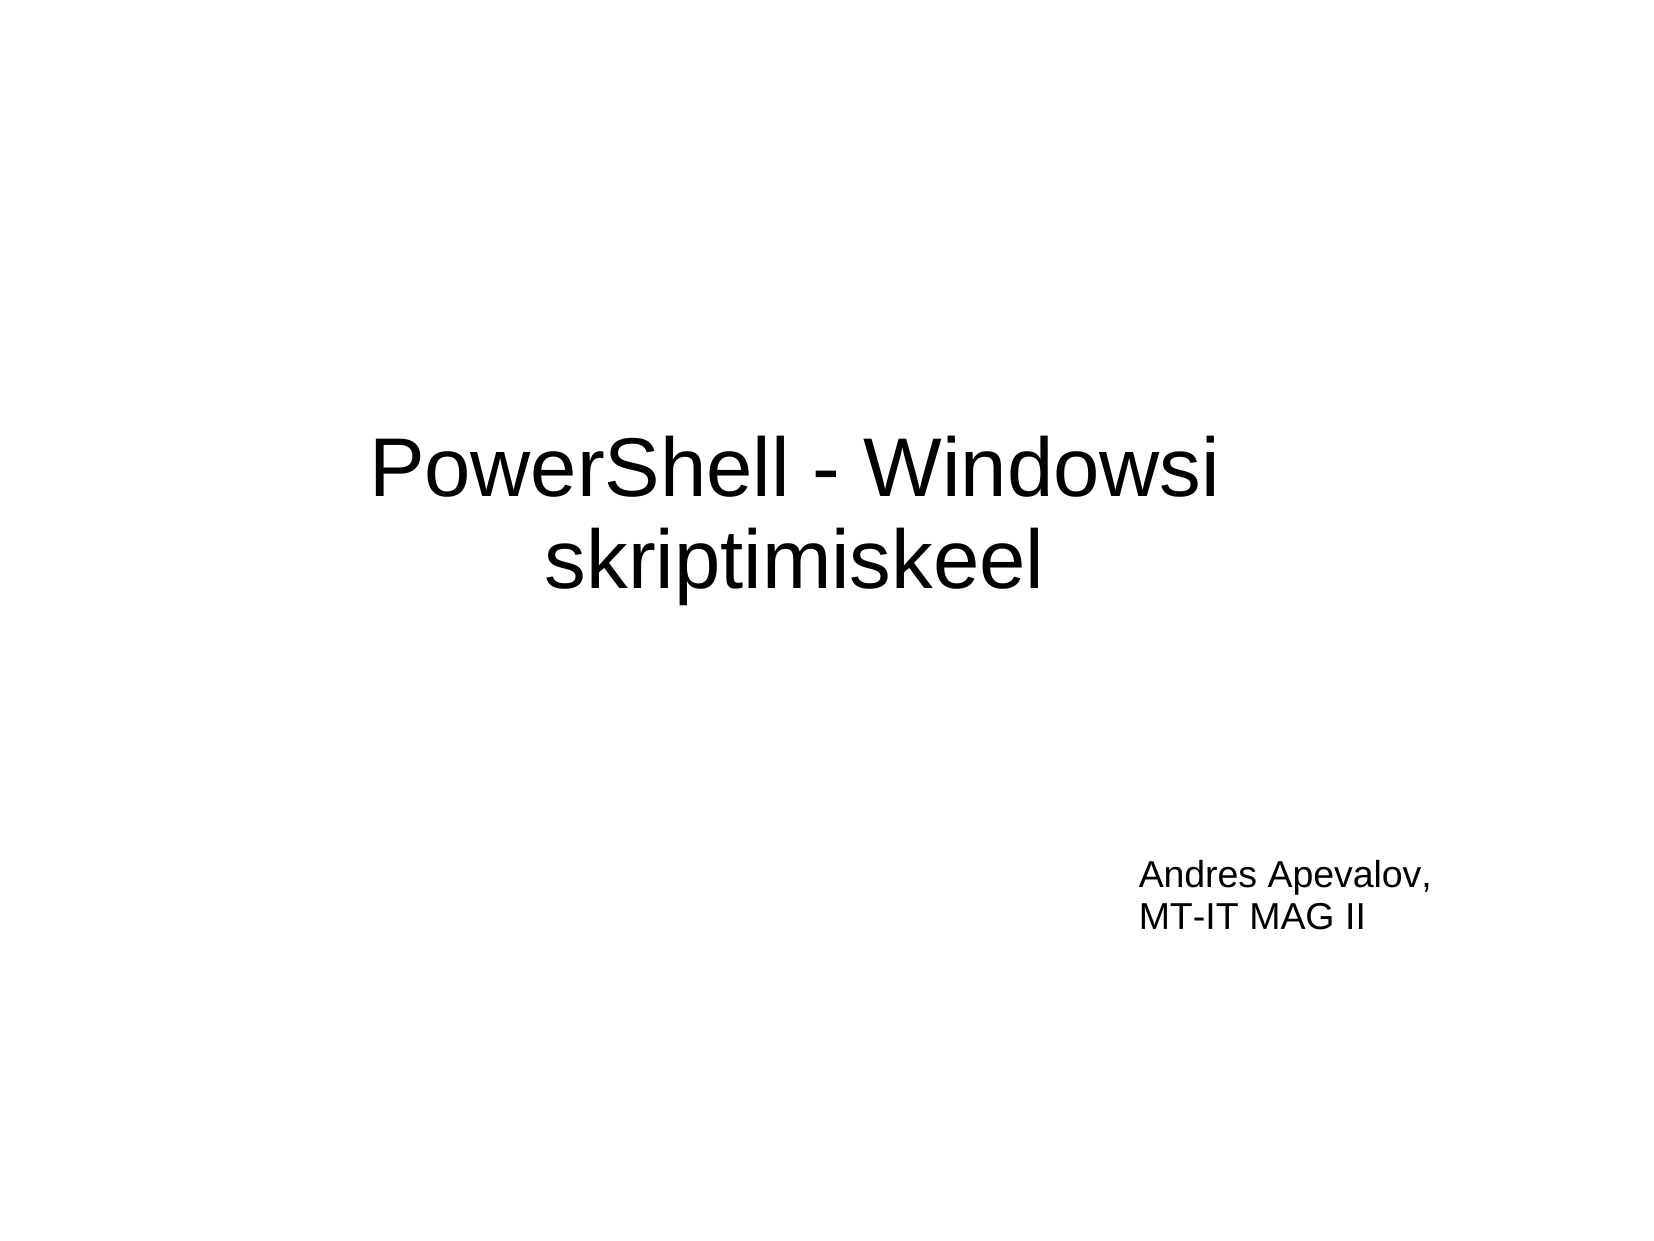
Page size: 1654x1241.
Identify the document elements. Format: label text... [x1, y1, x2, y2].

text_box Andres Apevalov, MT-IT MAG II [1123, 845, 1447, 945]
text_box PowerShell - Windowsi skriptimiskeel [354, 413, 1329, 615]
